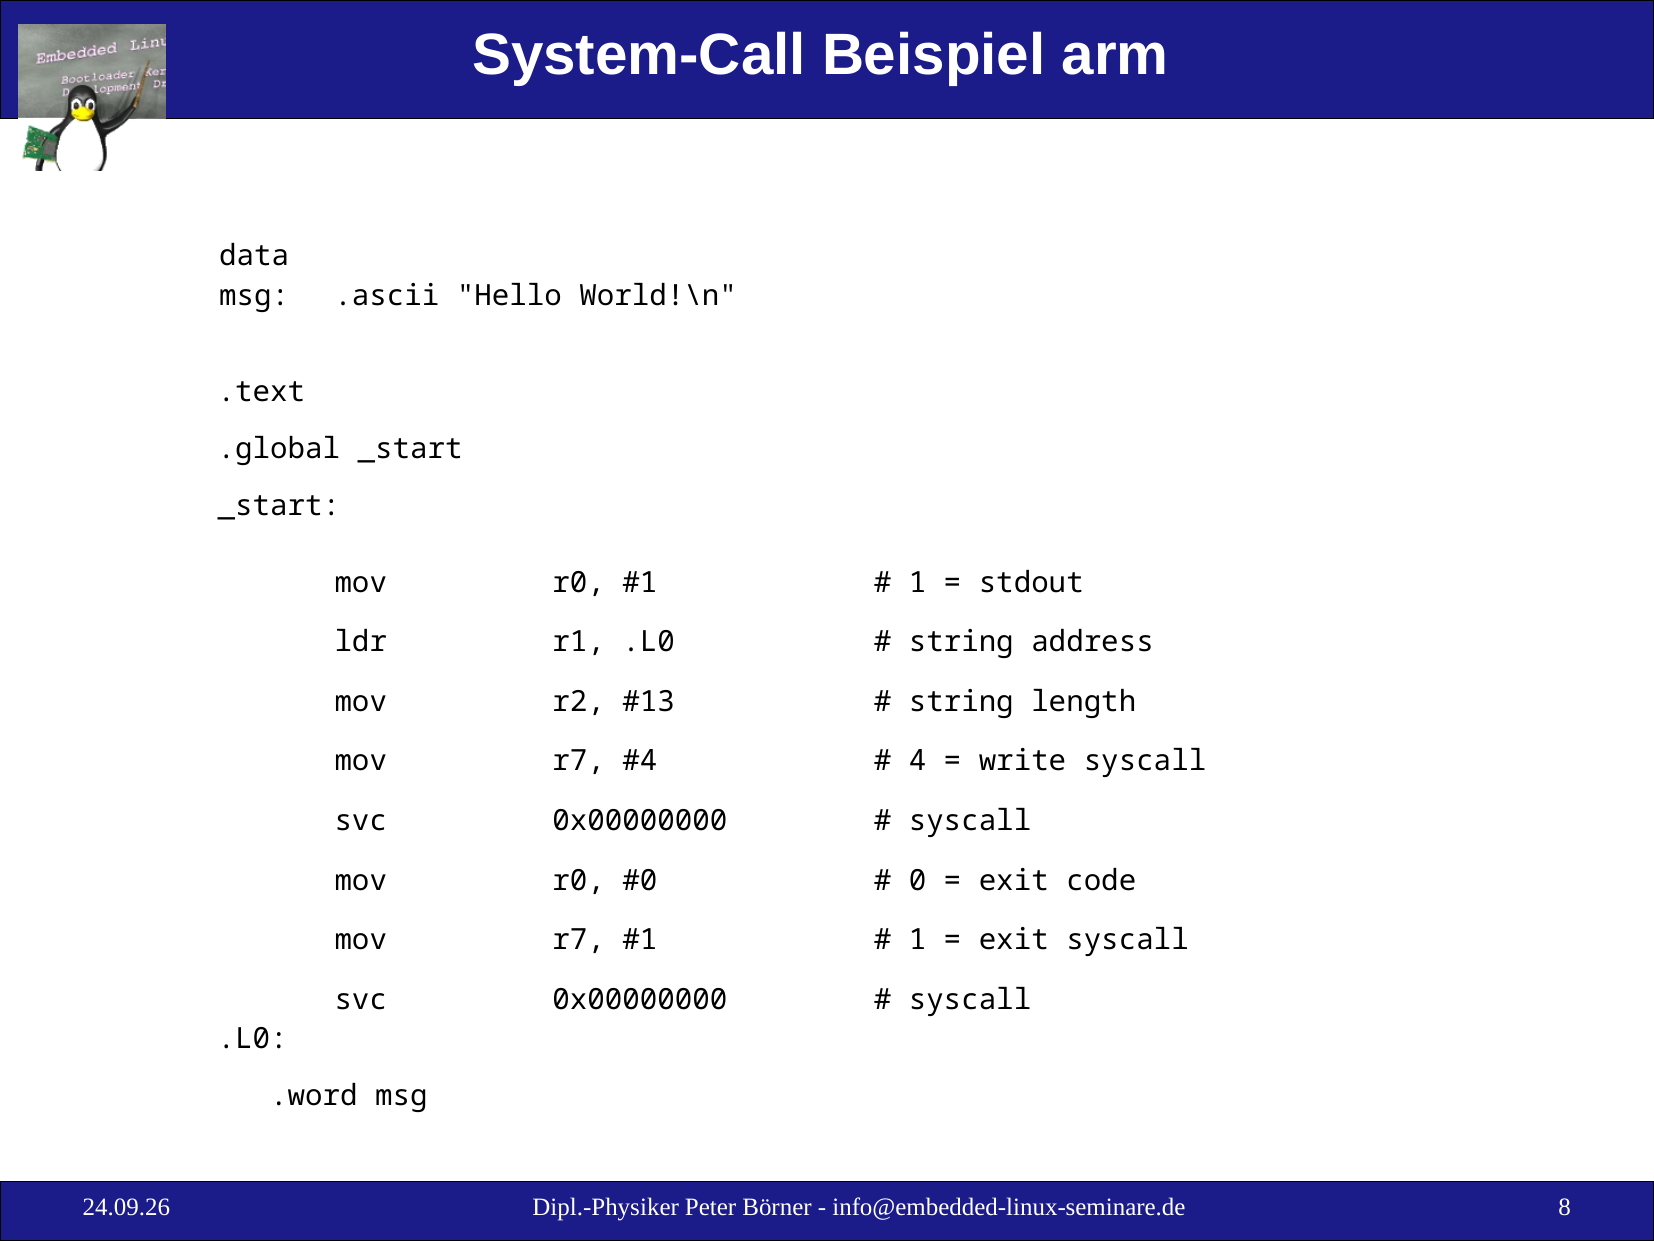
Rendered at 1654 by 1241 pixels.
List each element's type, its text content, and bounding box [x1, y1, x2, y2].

list data msg: .ascii "Hello World!\n" .text .global _start _start: mov r0, #1 # 1 = stdout ldr r1, .L0 # string address mov r2, #13 # string length mov r7, #4 # 4 = write syscall svc 0x00000000 # syscall mov r0, #0 # 0 = exit code mov r7, #1 # 1 = exit syscall svc 0x00000000 # syscall .L0: .word msg [82, 177, 1571, 1138]
title System-Call Beispiel arm [76, 19, 1565, 89]
picture [18, 24, 166, 171]
